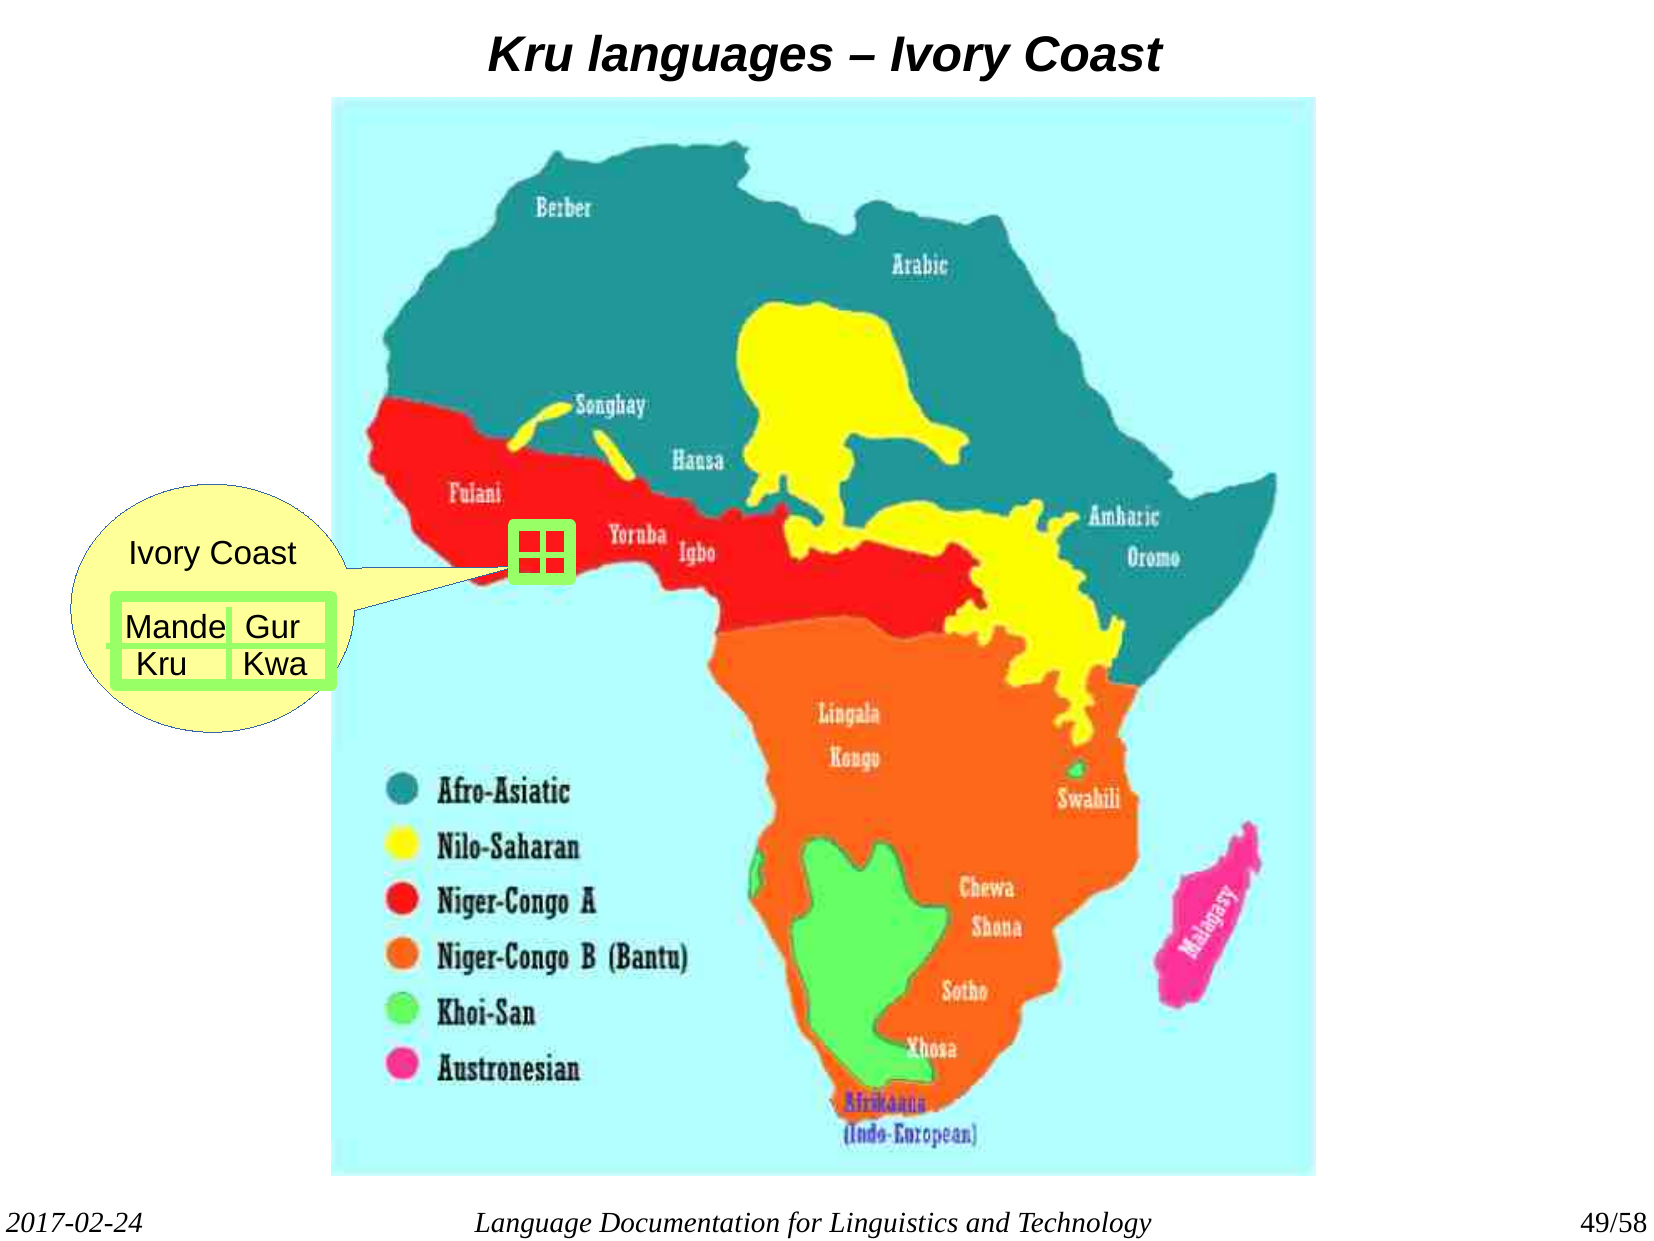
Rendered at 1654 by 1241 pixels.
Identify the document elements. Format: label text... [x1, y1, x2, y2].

text_box Ivory Coast Mande Gur Kru Kwa [122, 649, 226, 679]
text_box Ivory Coast Mande Gur Kru Kwa [232, 649, 325, 679]
picture [546, 531, 564, 552]
picture [519, 531, 540, 552]
picture [331, 97, 1316, 1176]
title Kru languages – Ivory Coast [0, 2, 1654, 106]
text_box Ivory Coast Mande Gur Kru Kwa [70, 484, 508, 733]
picture [519, 558, 540, 573]
picture [546, 558, 564, 573]
text_box Ivory Coast Mande Gur Kru Kwa [122, 602, 325, 643]
